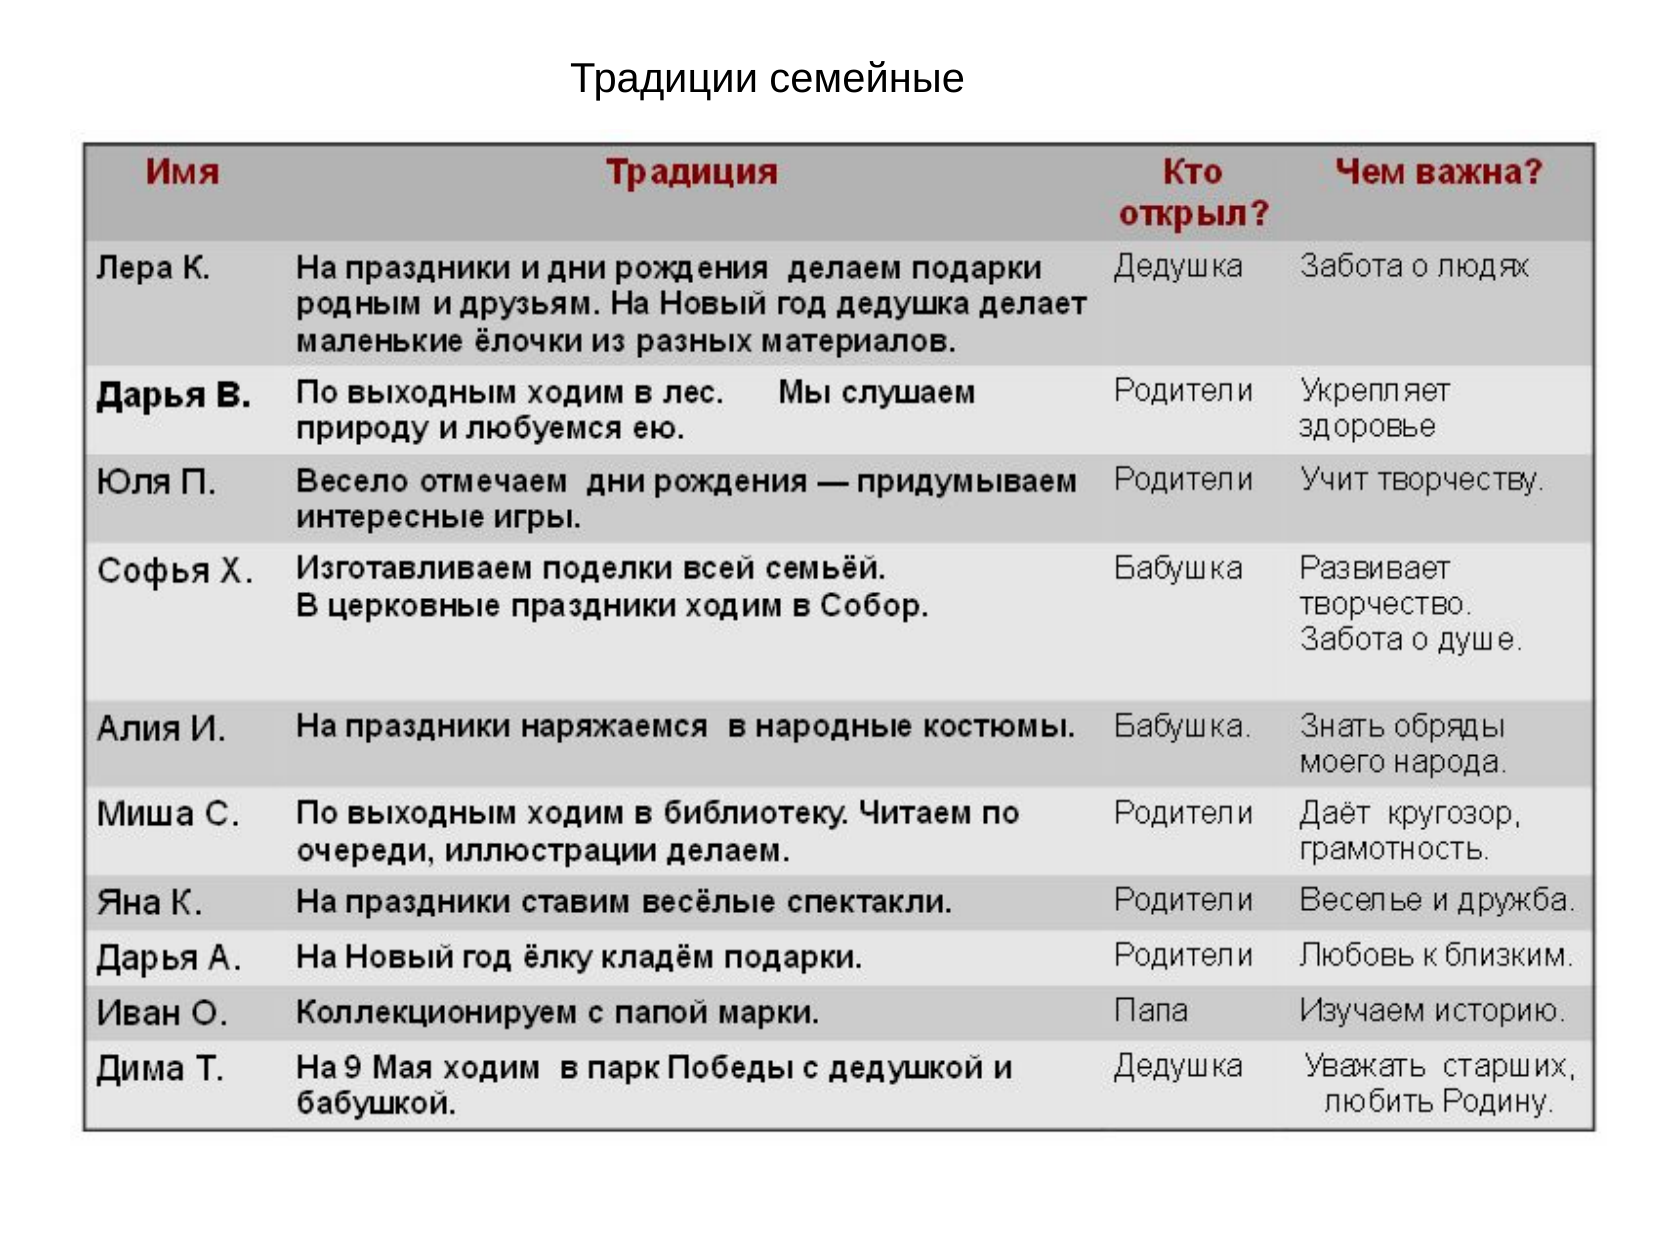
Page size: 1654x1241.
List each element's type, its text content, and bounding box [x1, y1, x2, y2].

title Традиции семейные [307, 25, 1229, 129]
picture [70, 129, 1607, 1146]
